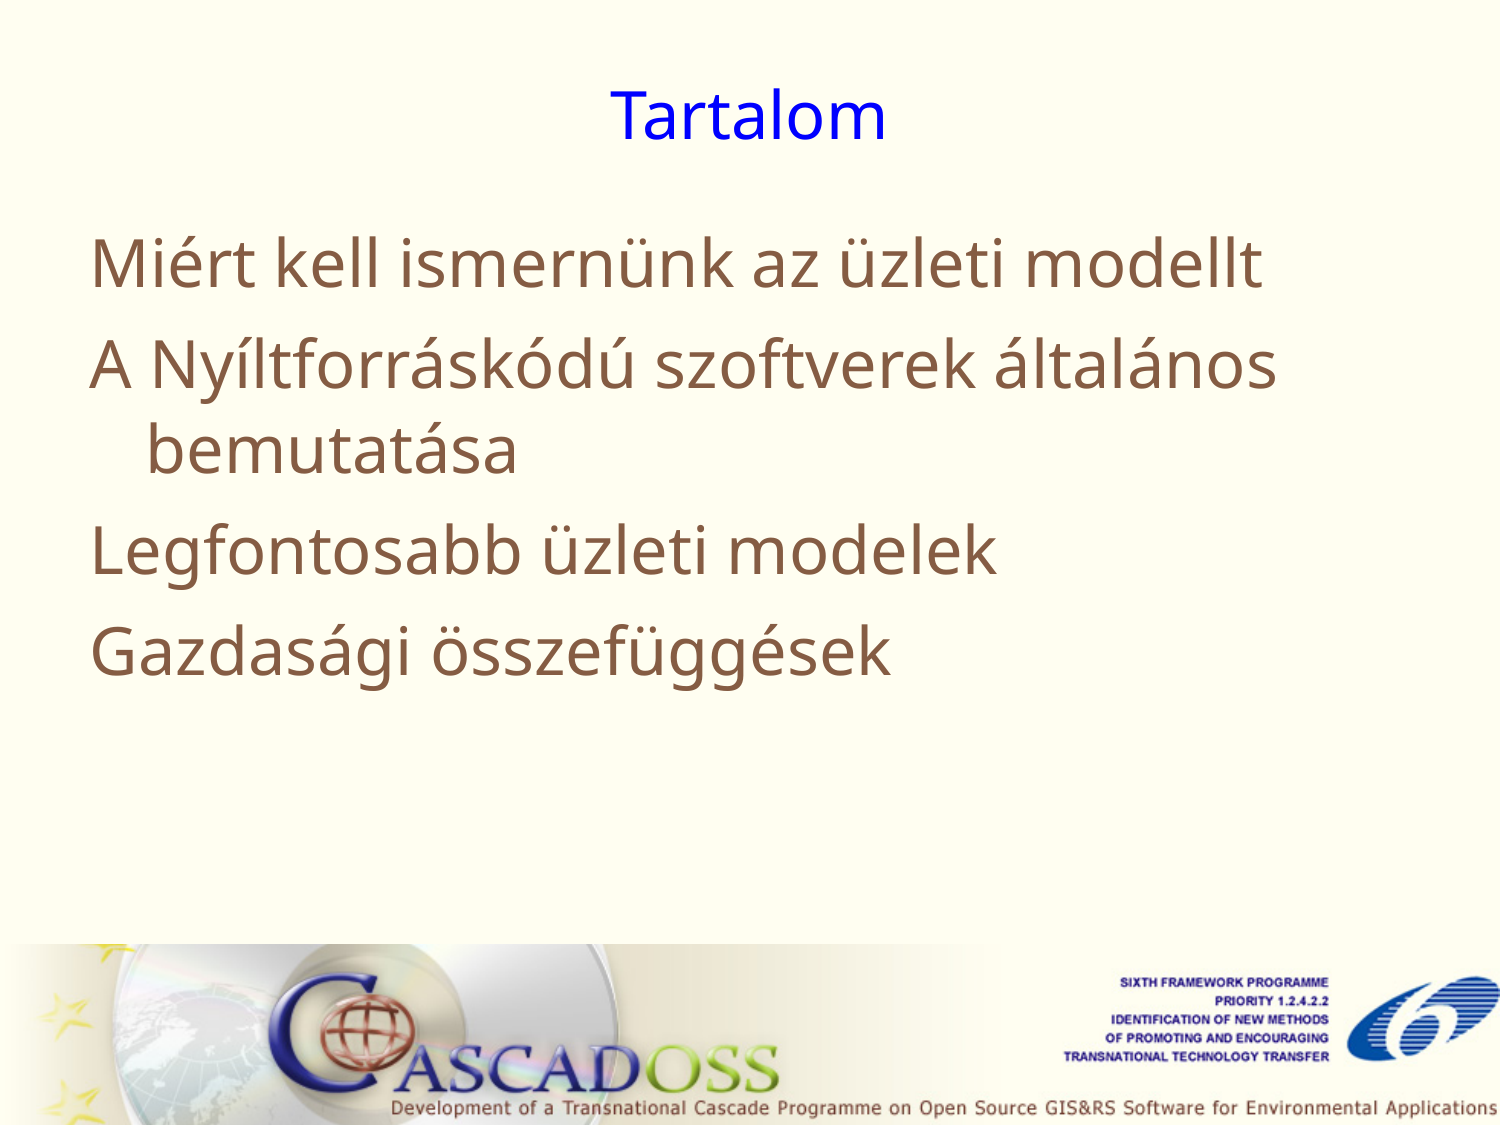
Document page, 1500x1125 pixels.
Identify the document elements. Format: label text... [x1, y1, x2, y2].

list Miért kell ismernünk az üzleti modellt A Nyíltforráskódú szoftverek általános bemutatása Legfontosabb üzleti modelek Gazdasági összefüggések [74, 208, 1425, 951]
title Tartalom [74, 13, 1425, 208]
picture [0, 944, 1500, 1125]
